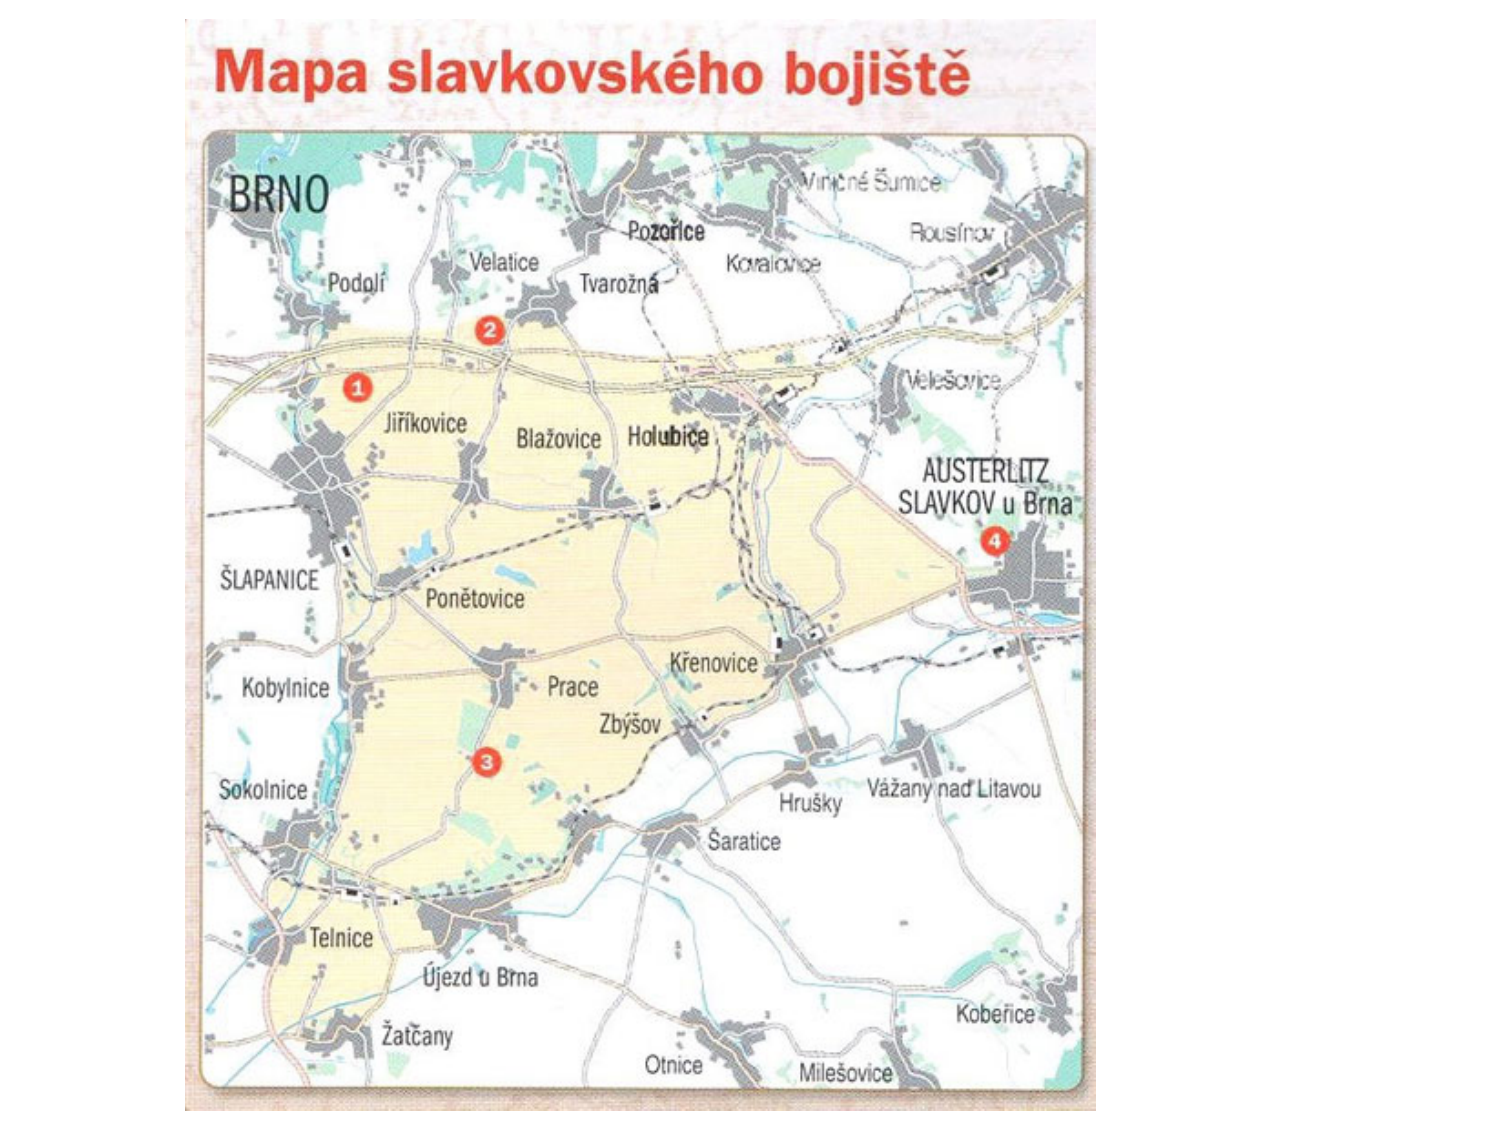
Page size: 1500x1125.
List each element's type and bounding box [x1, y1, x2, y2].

picture [185, 19, 1096, 1111]
